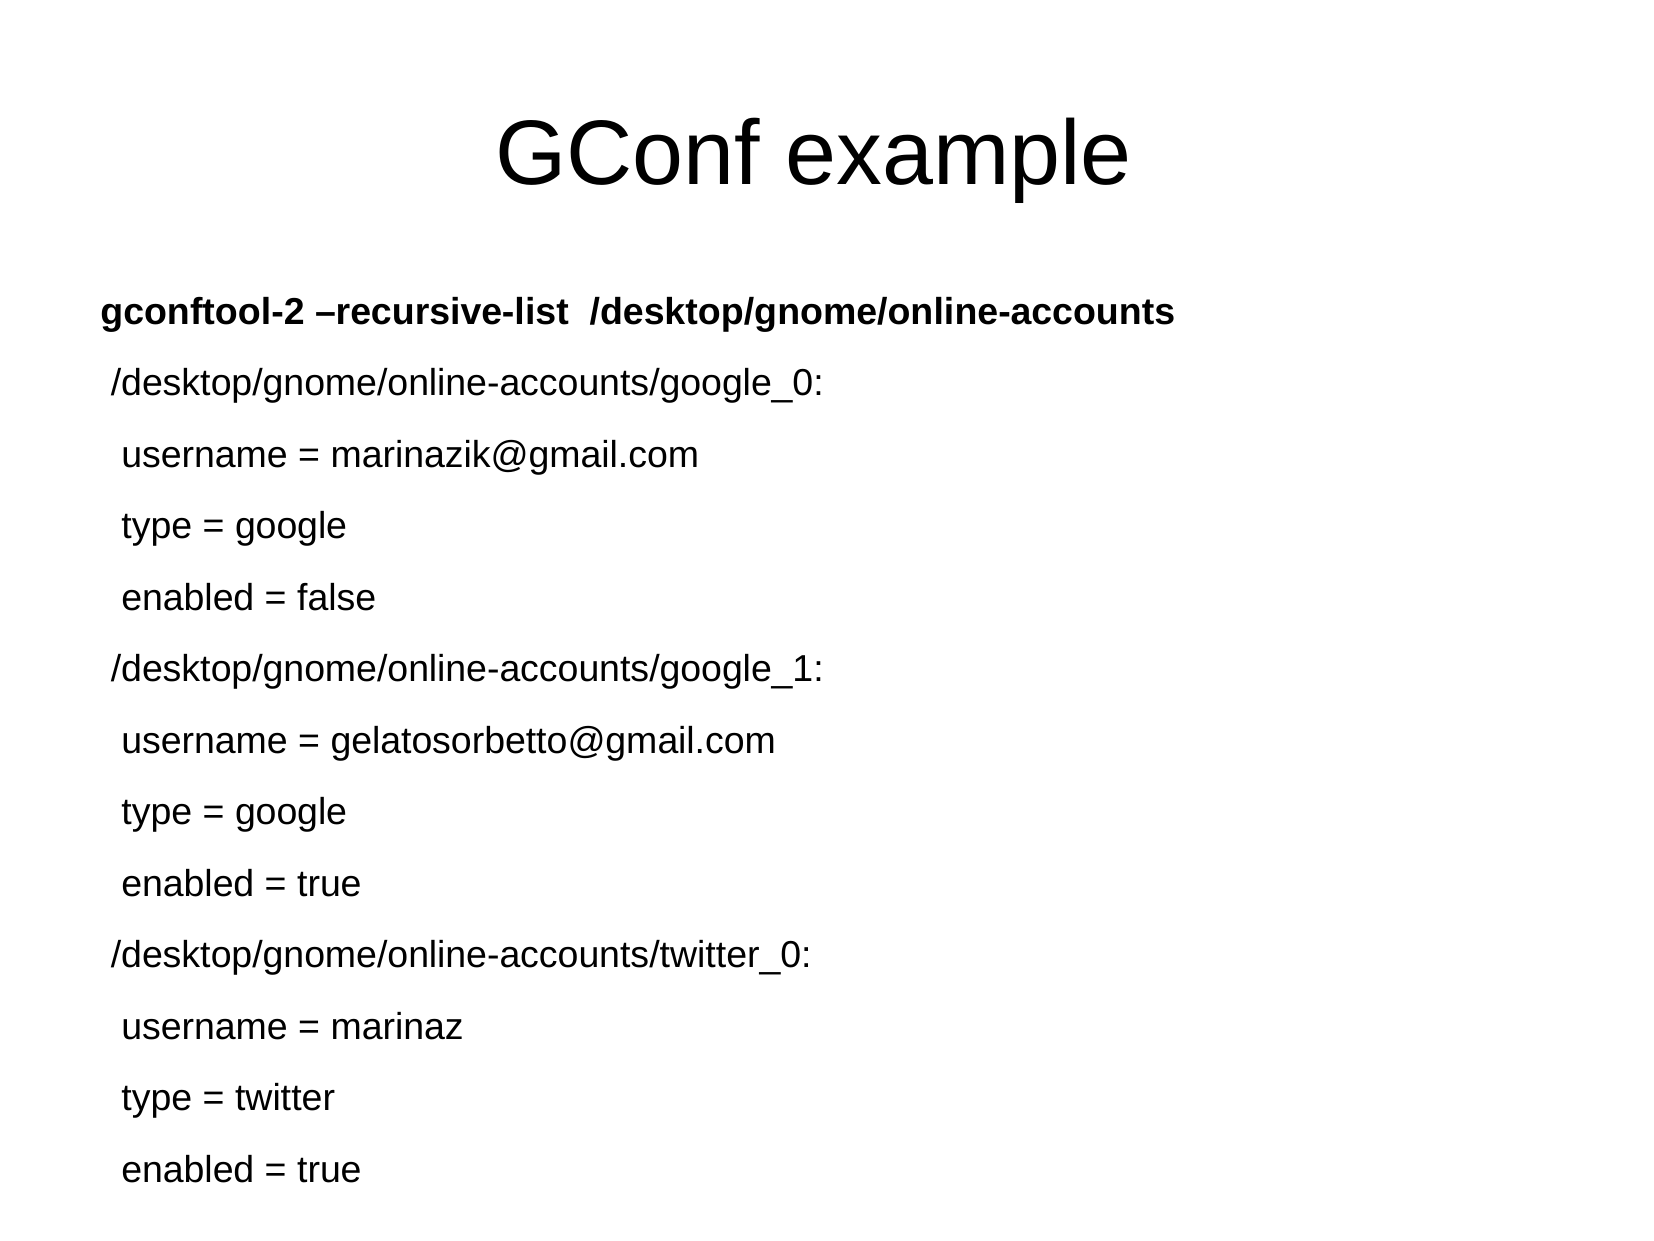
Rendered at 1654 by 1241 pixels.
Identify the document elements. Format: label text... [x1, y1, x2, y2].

title GConf example [82, 56, 1571, 250]
list gconftool-2 –recursive-list /desktop/gnome/online-accounts /desktop/gnome/online-accounts/google_0: username = marinazik@gmail.com type = google enabled = false /desktop/gnome/online-accounts/google_1: username = gelatosorbetto@gmail.com type = google enabled = true /desktop/gnome/online-accounts/twitter_0: username = marinaz type = twitter enabled = true [82, 290, 1571, 1241]
